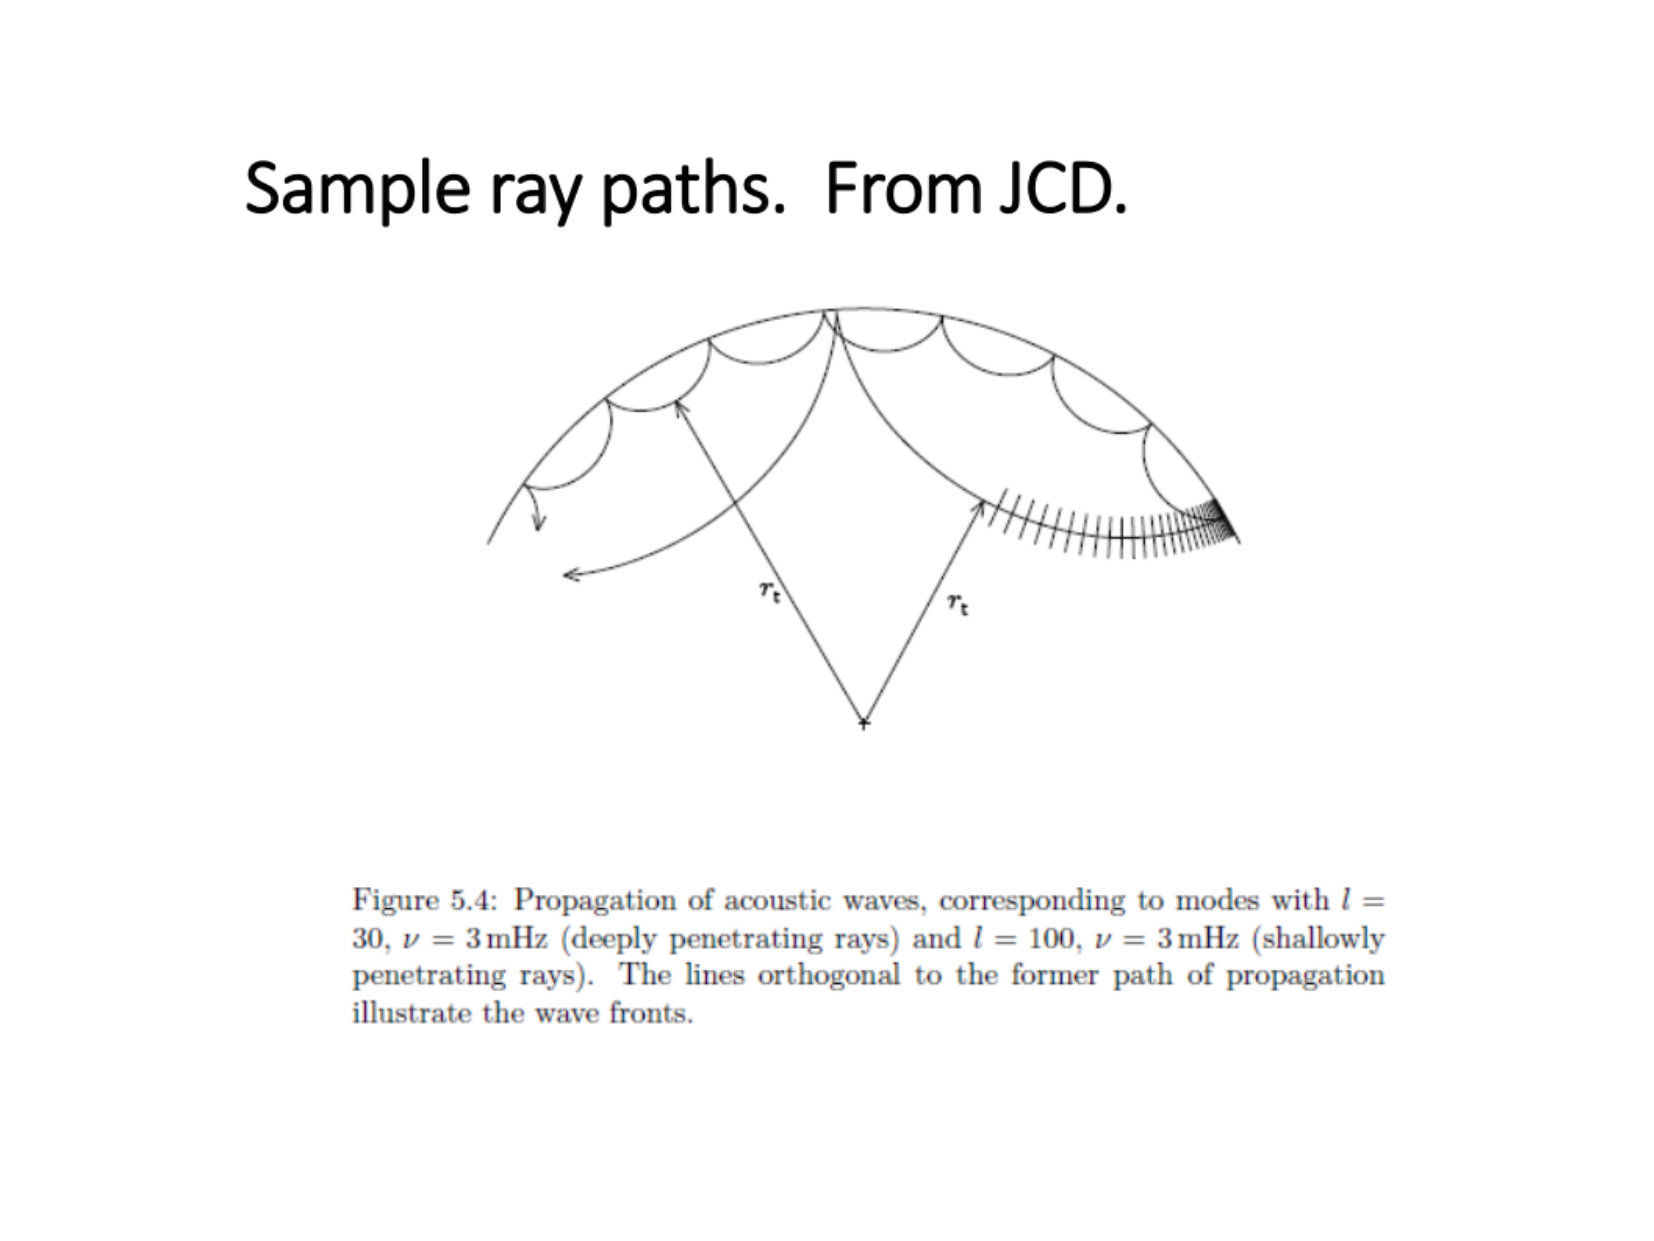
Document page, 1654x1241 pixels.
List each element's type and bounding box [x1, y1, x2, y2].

picture [238, 148, 1427, 1056]
